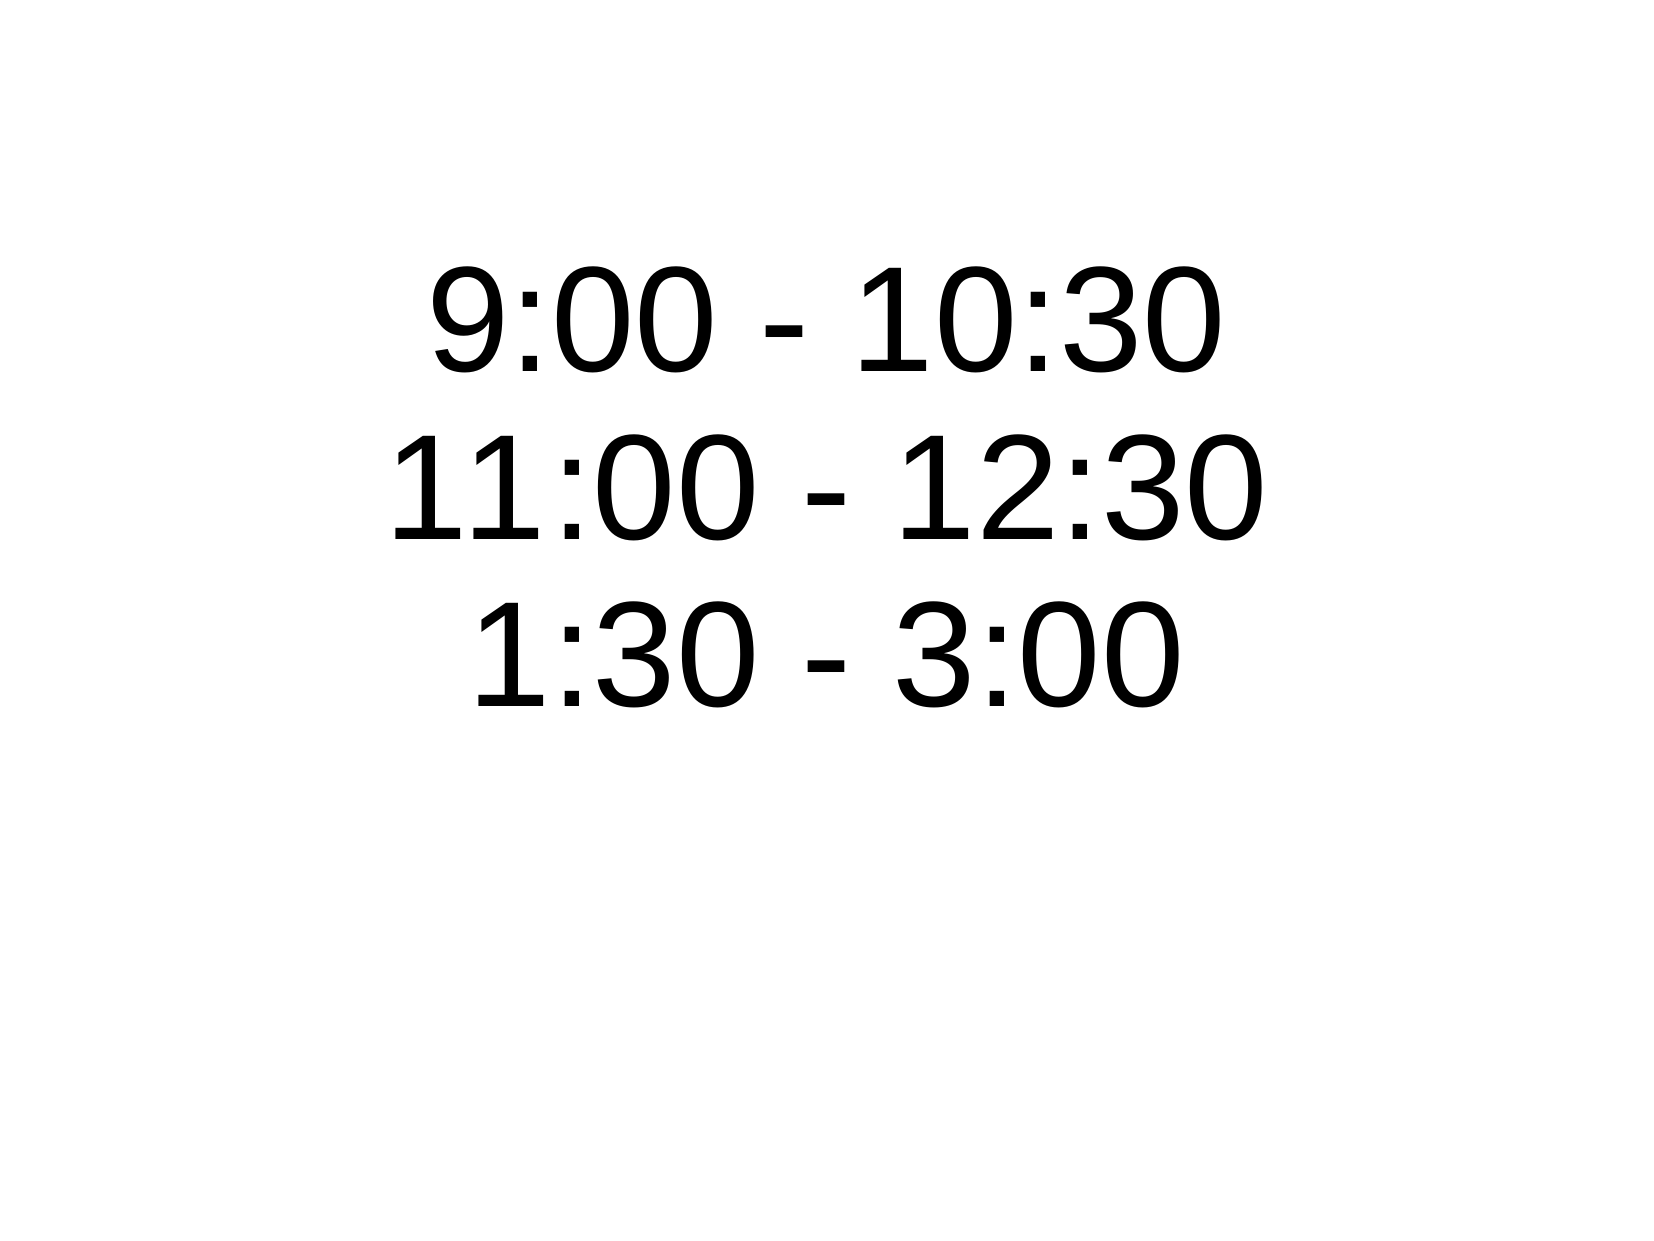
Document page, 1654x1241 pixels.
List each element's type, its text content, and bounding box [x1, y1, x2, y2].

title 9:00 - 10:30 11:00 - 12:30 1:30 - 3:00 3:30 - 5:00 [82, 49, 1571, 1093]
